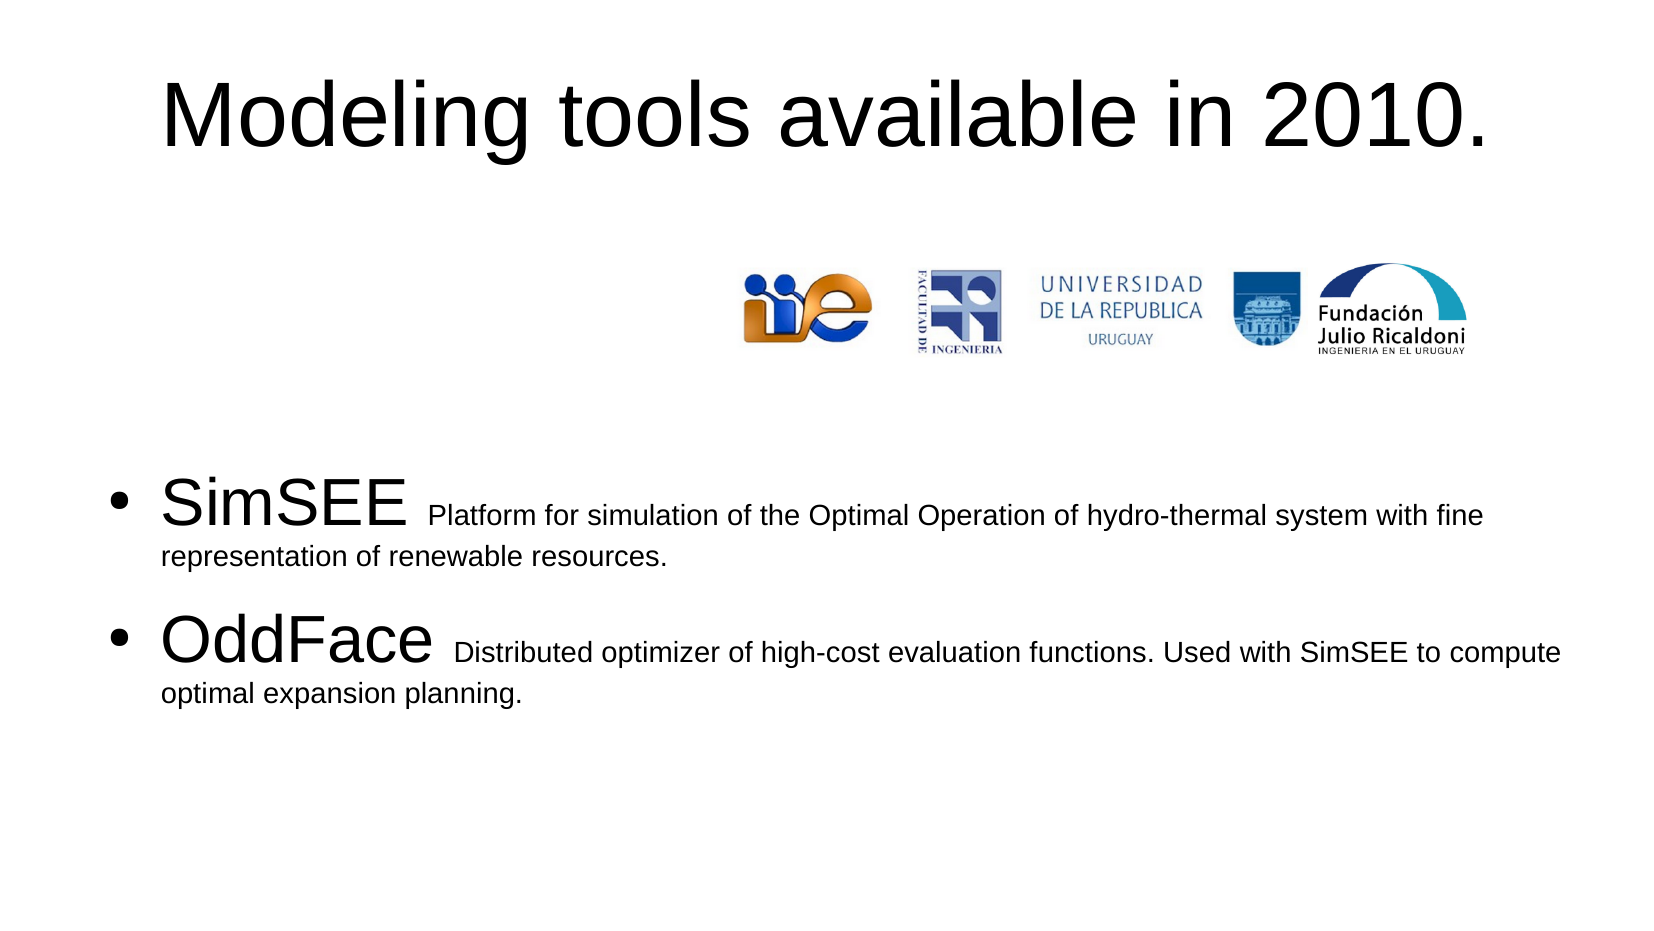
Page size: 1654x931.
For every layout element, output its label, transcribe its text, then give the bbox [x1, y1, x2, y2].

title Modeling tools available in 2010. [82, 37, 1571, 193]
picture [731, 262, 1471, 361]
list SimSEE Platform for simulation of the Optimal Operation of hydro-thermal system with fine representation of renewable resources. OddFace Distributed optimizer of high-cost evaluation functions. Used with SimSEE to compute optimal expansion planning. [90, 465, 1579, 811]
